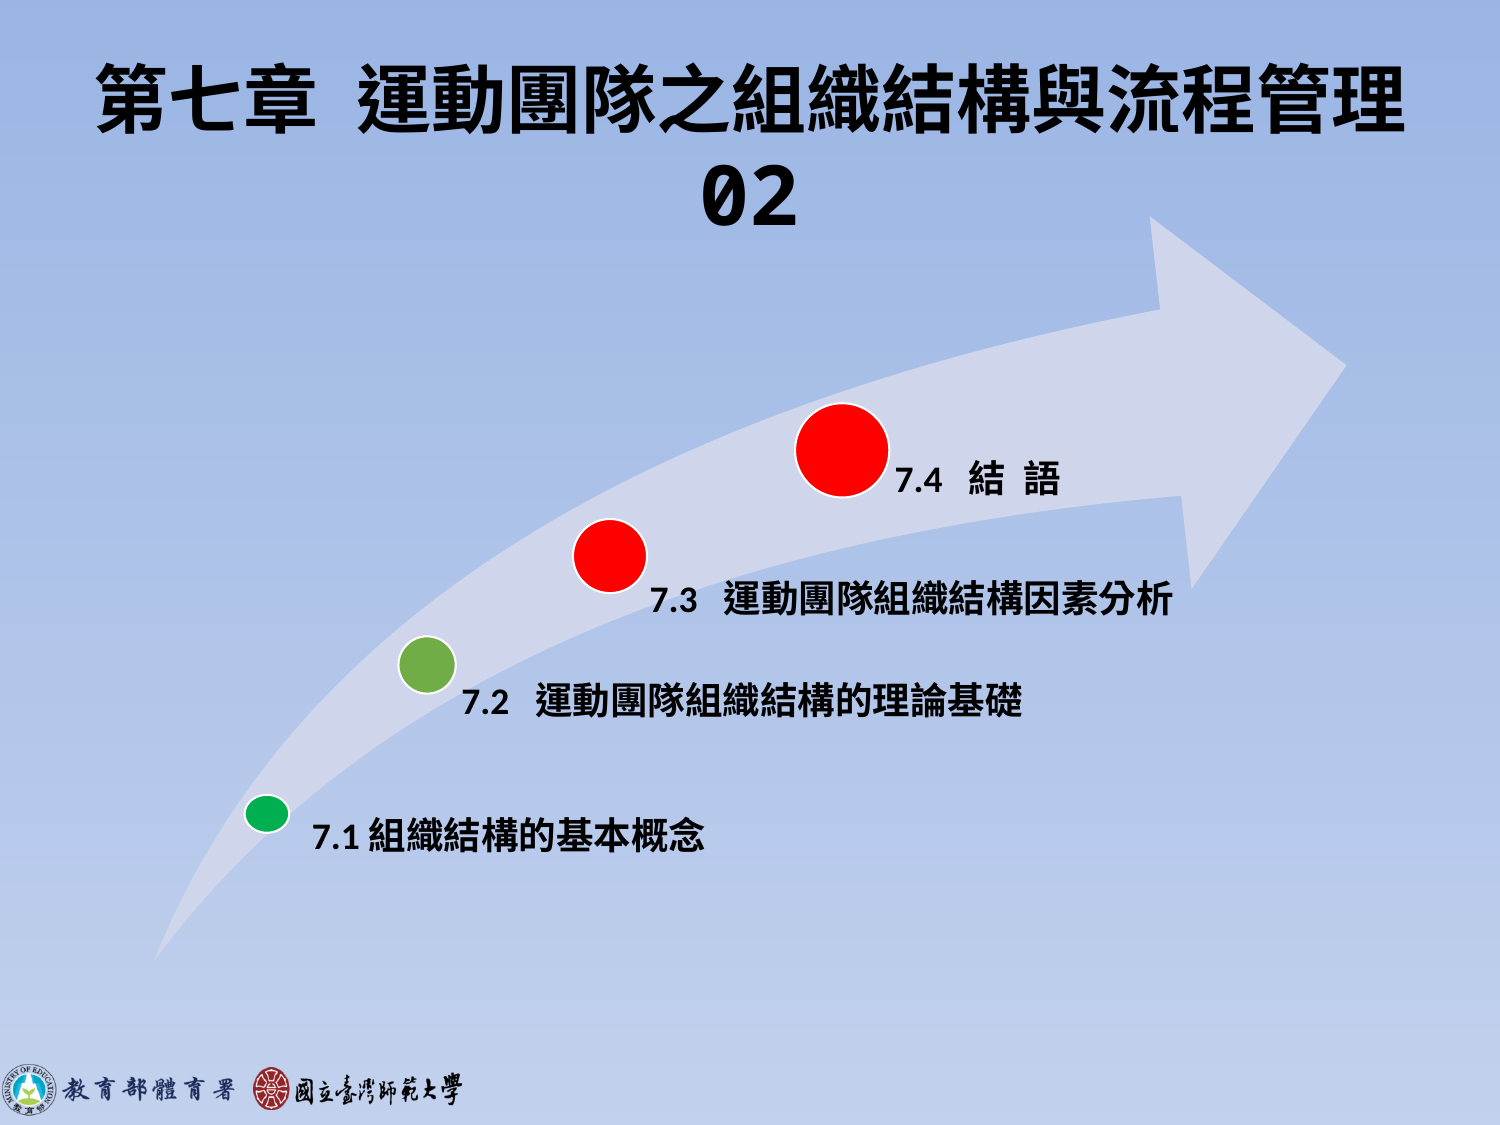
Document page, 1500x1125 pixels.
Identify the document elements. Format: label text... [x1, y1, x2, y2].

title 第七章 運動團隊之組織結構與流程管理 02 [75, 45, 1426, 233]
text_box 7.1組織結構的基本概念 [289, 817, 796, 880]
text_box 7.3 運動團隊組織結構因素分析 [610, 580, 1212, 647]
text_box 7.2 運動團隊組織結構的理論基礎 [430, 682, 1033, 753]
text_box [1184, 526, 1236, 580]
text_box [153, 216, 1347, 962]
text_box 7.4 結 語 [844, 459, 1392, 526]
